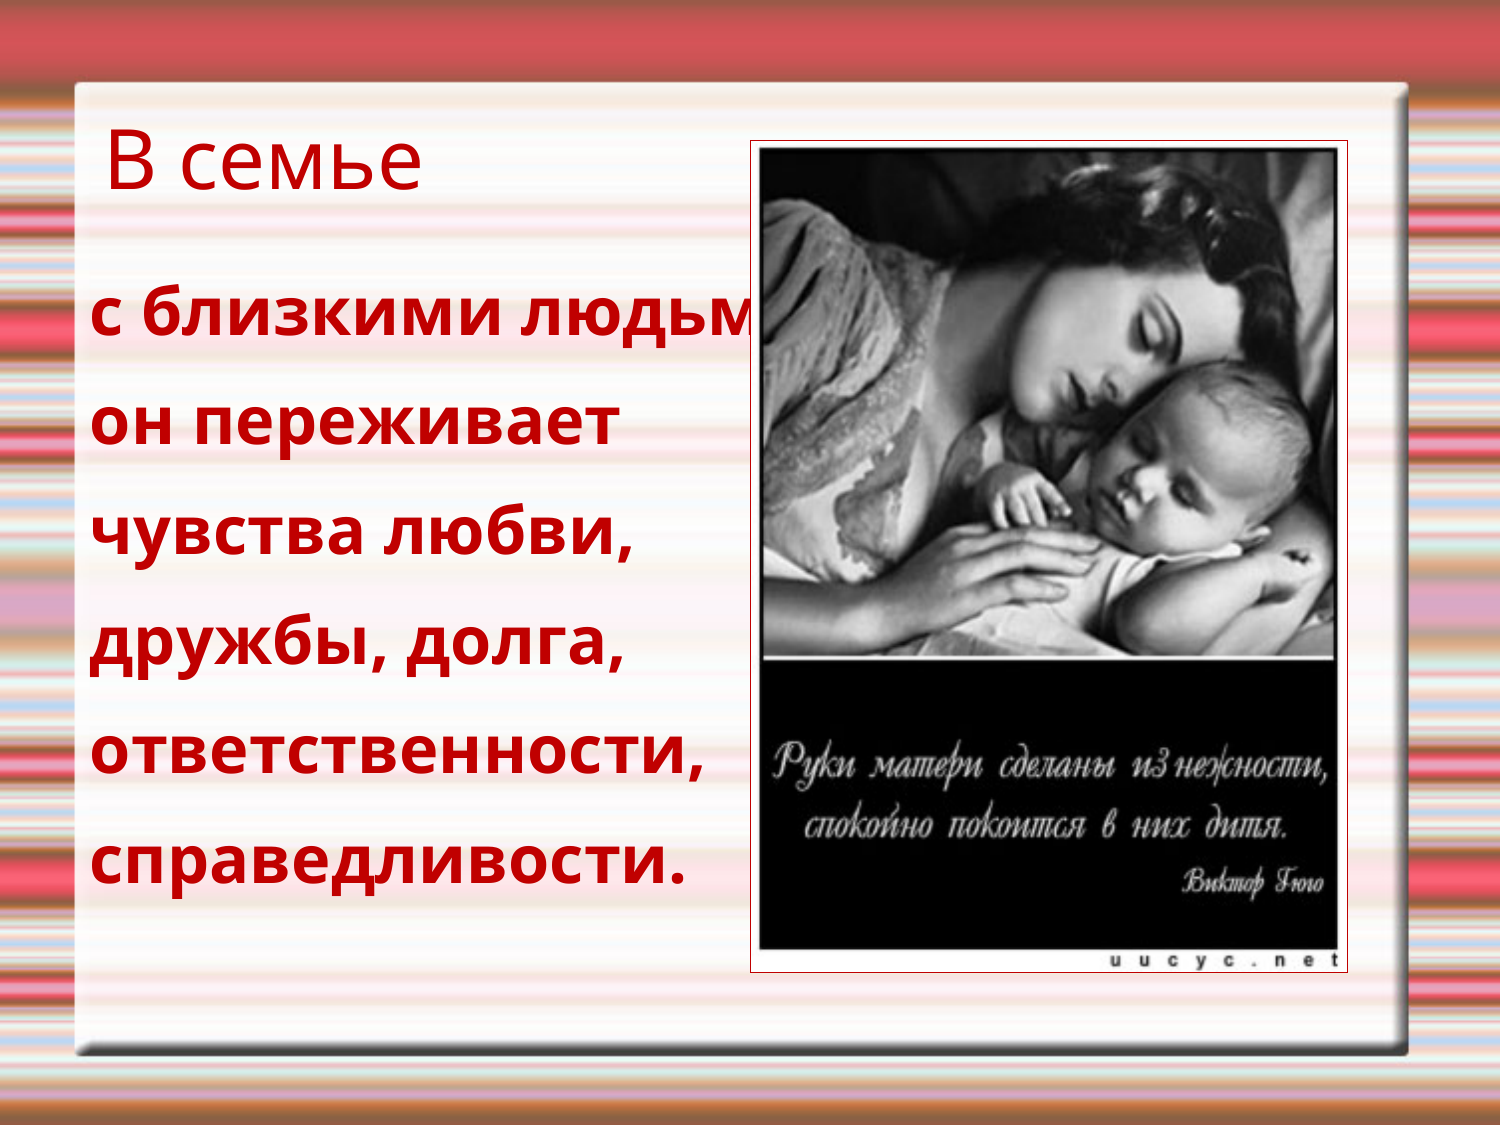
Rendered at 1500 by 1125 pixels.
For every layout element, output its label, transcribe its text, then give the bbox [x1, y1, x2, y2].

title В семье [88, 98, 1500, 237]
picture [0, 0, 1500, 1125]
list с близкими людьми он переживает чувства любви, дружбы, долга, ответственности, справедливости. [75, 261, 1500, 1004]
